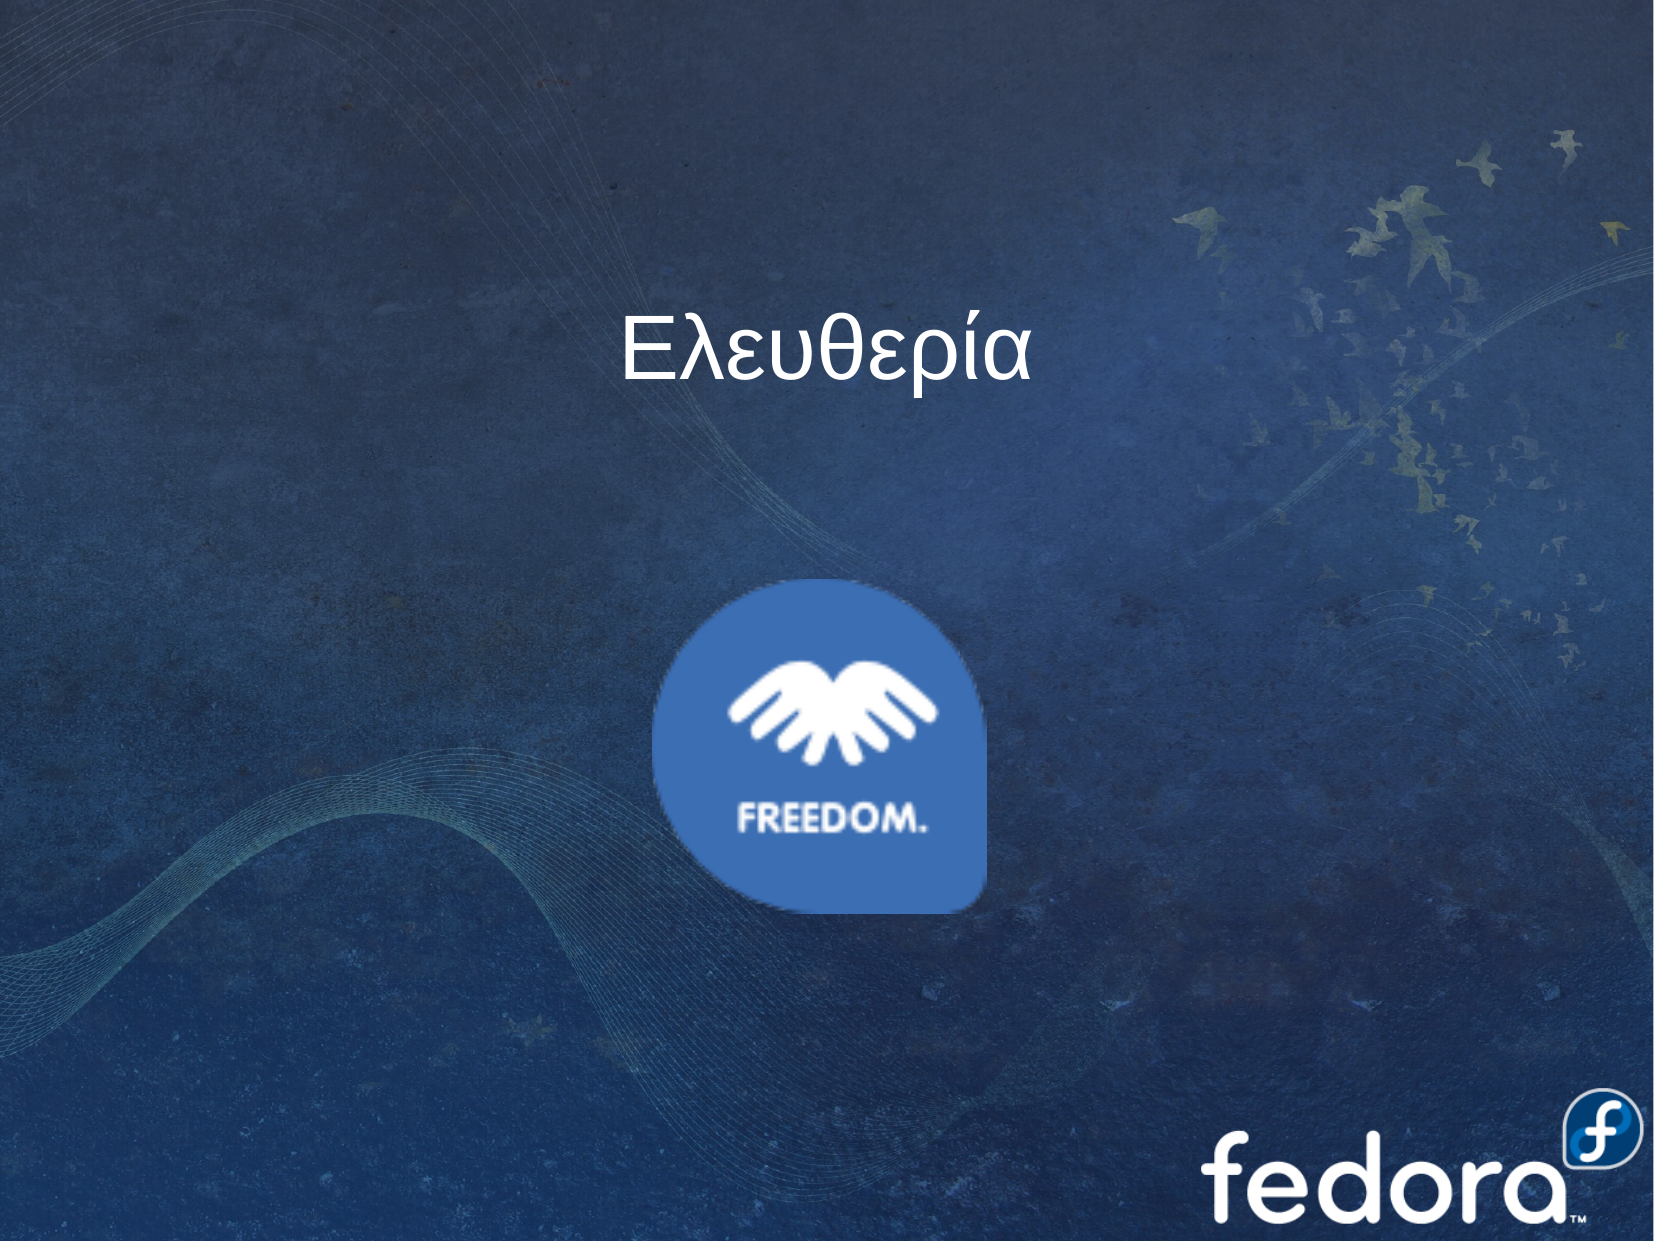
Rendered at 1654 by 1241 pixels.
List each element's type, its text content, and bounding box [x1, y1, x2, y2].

title Ελευθερία [82, 244, 1571, 452]
subtitle [82, 452, 1571, 1109]
picture [0, 0, 1654, 1241]
